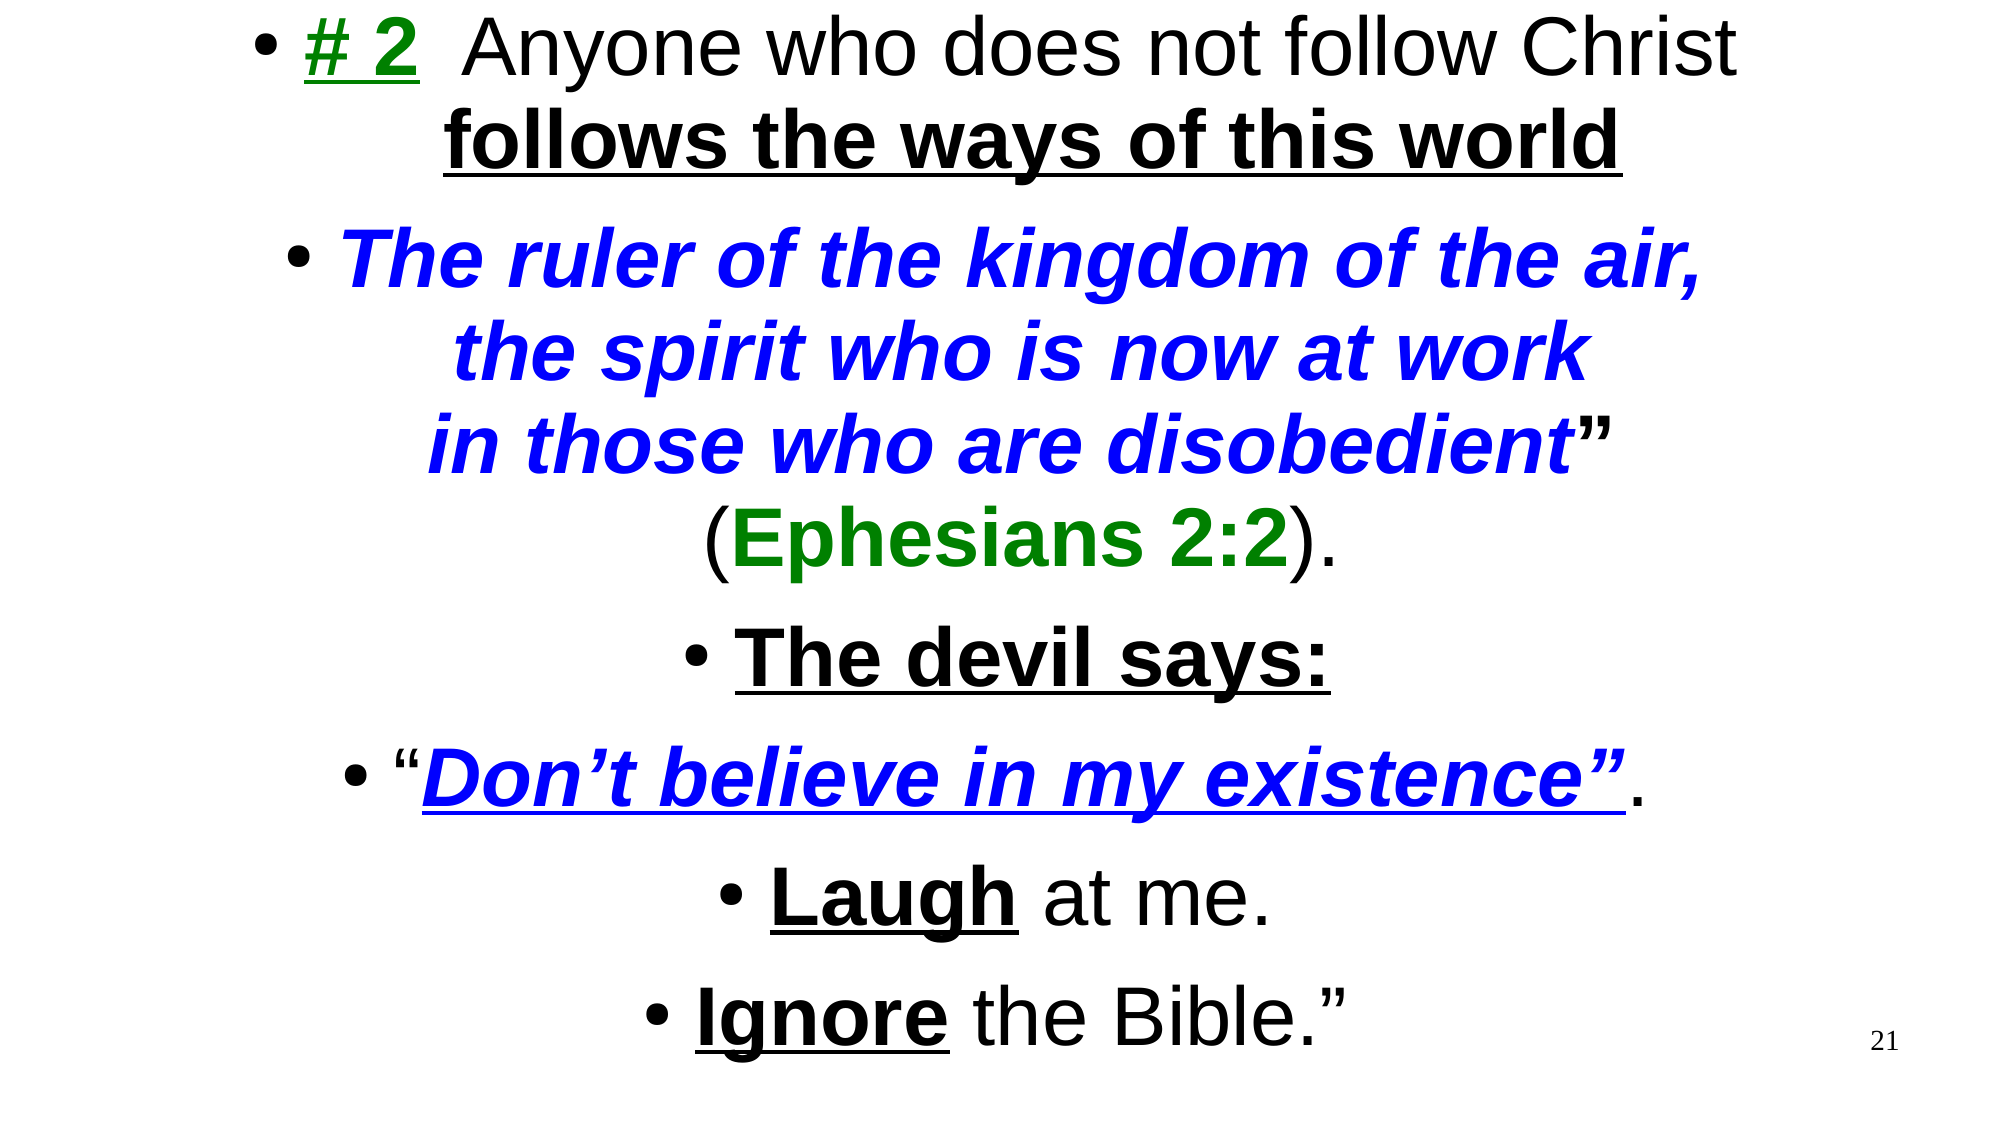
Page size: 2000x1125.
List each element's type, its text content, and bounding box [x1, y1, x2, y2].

list # 2 Anyone who does not follow Christ follows the ways of this world The ruler of the kingdom of the air, the spirit who is now at work in those who are disobedient” (Ephesians 2:2). The devil says: “Don’t believe in my existence”. Laugh at me. Ignore the Bible.” [0, 0, 1996, 1123]
